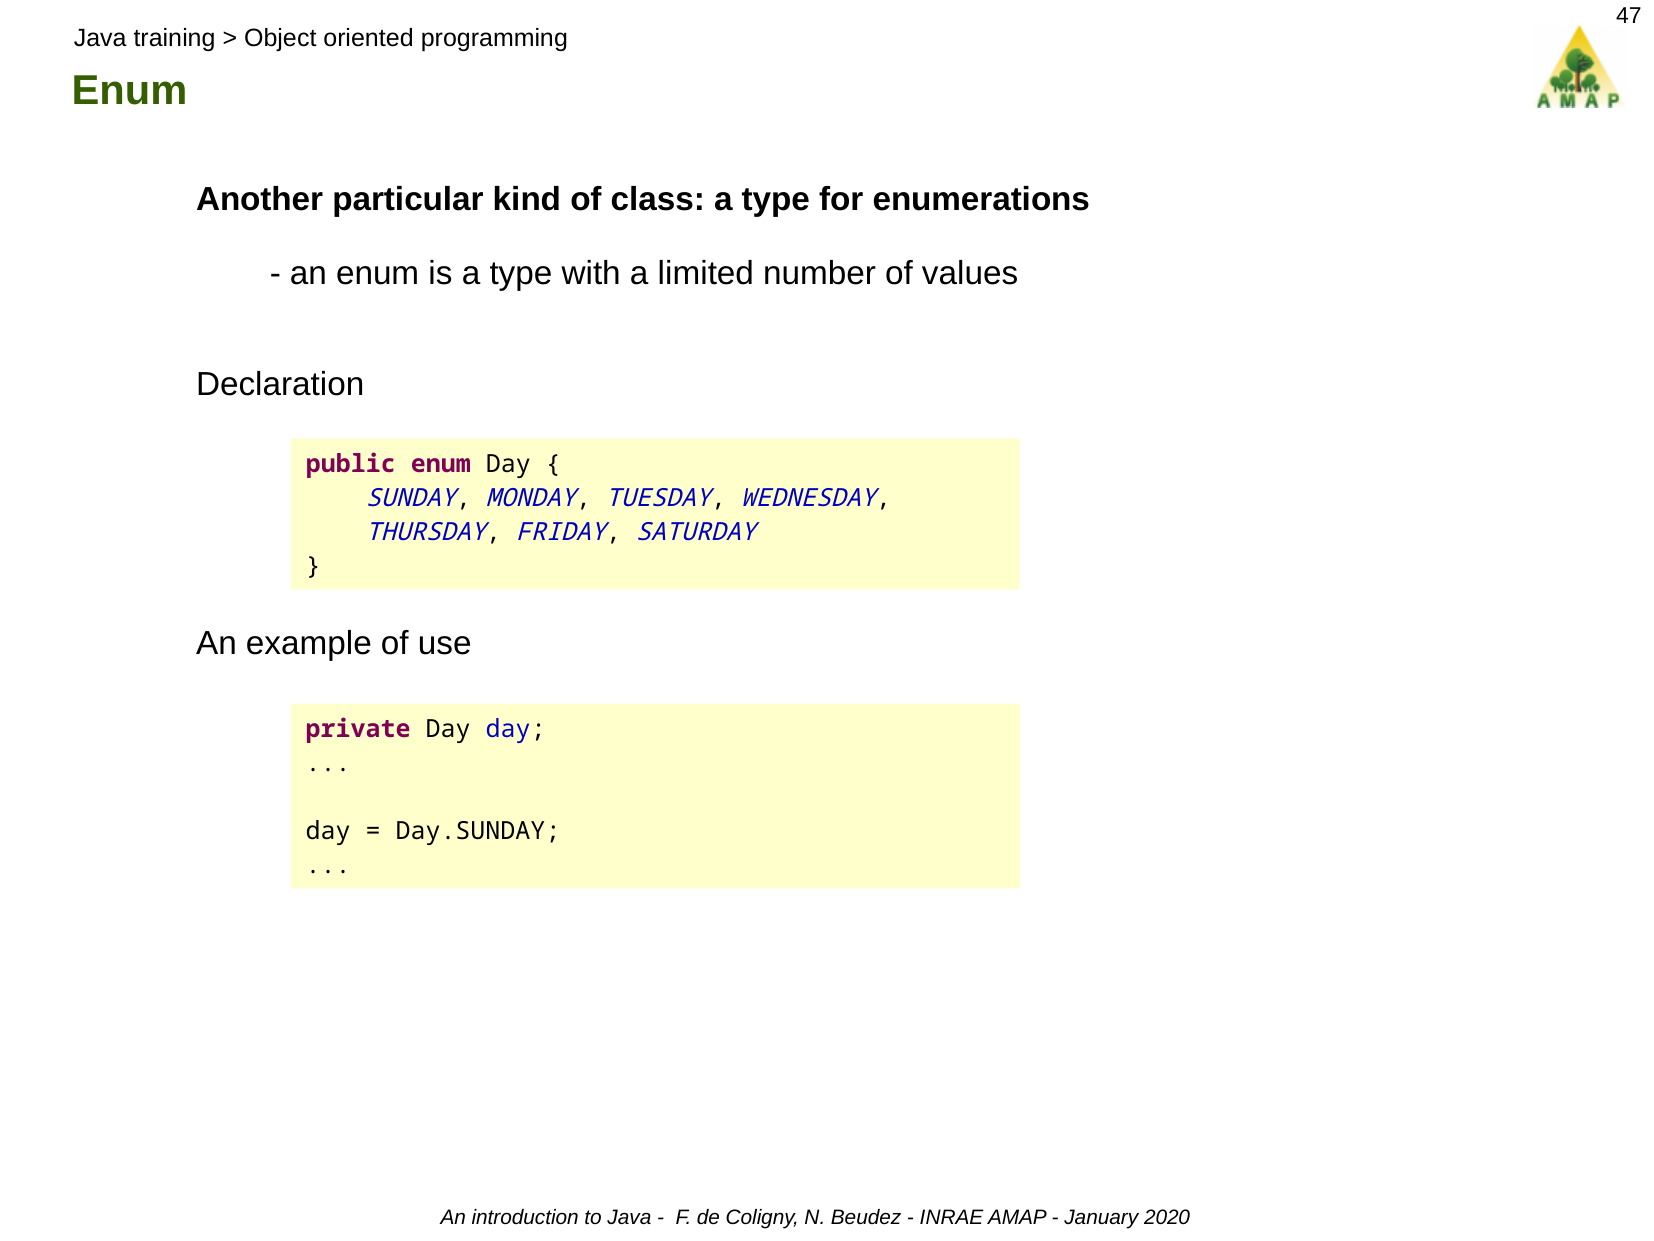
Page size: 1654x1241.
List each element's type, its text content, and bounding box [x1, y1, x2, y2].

text_box public enum Day { SUNDAY, MONDAY, TUESDAY, WEDNESDAY, THURSDAY, FRIDAY, SATURDAY } [291, 438, 1020, 571]
text_box Enum [56, 59, 1513, 121]
picture [1533, 25, 1627, 108]
text_box Java training > Object oriented programming [59, 16, 1004, 60]
text_box Another particular kind of class: a type for enumerations - an enum is a type with a limited number of values Declaration An example of use [181, 172, 1139, 676]
text_box private Day day; ... day = Day.SUNDAY; ... [290, 703, 1020, 865]
